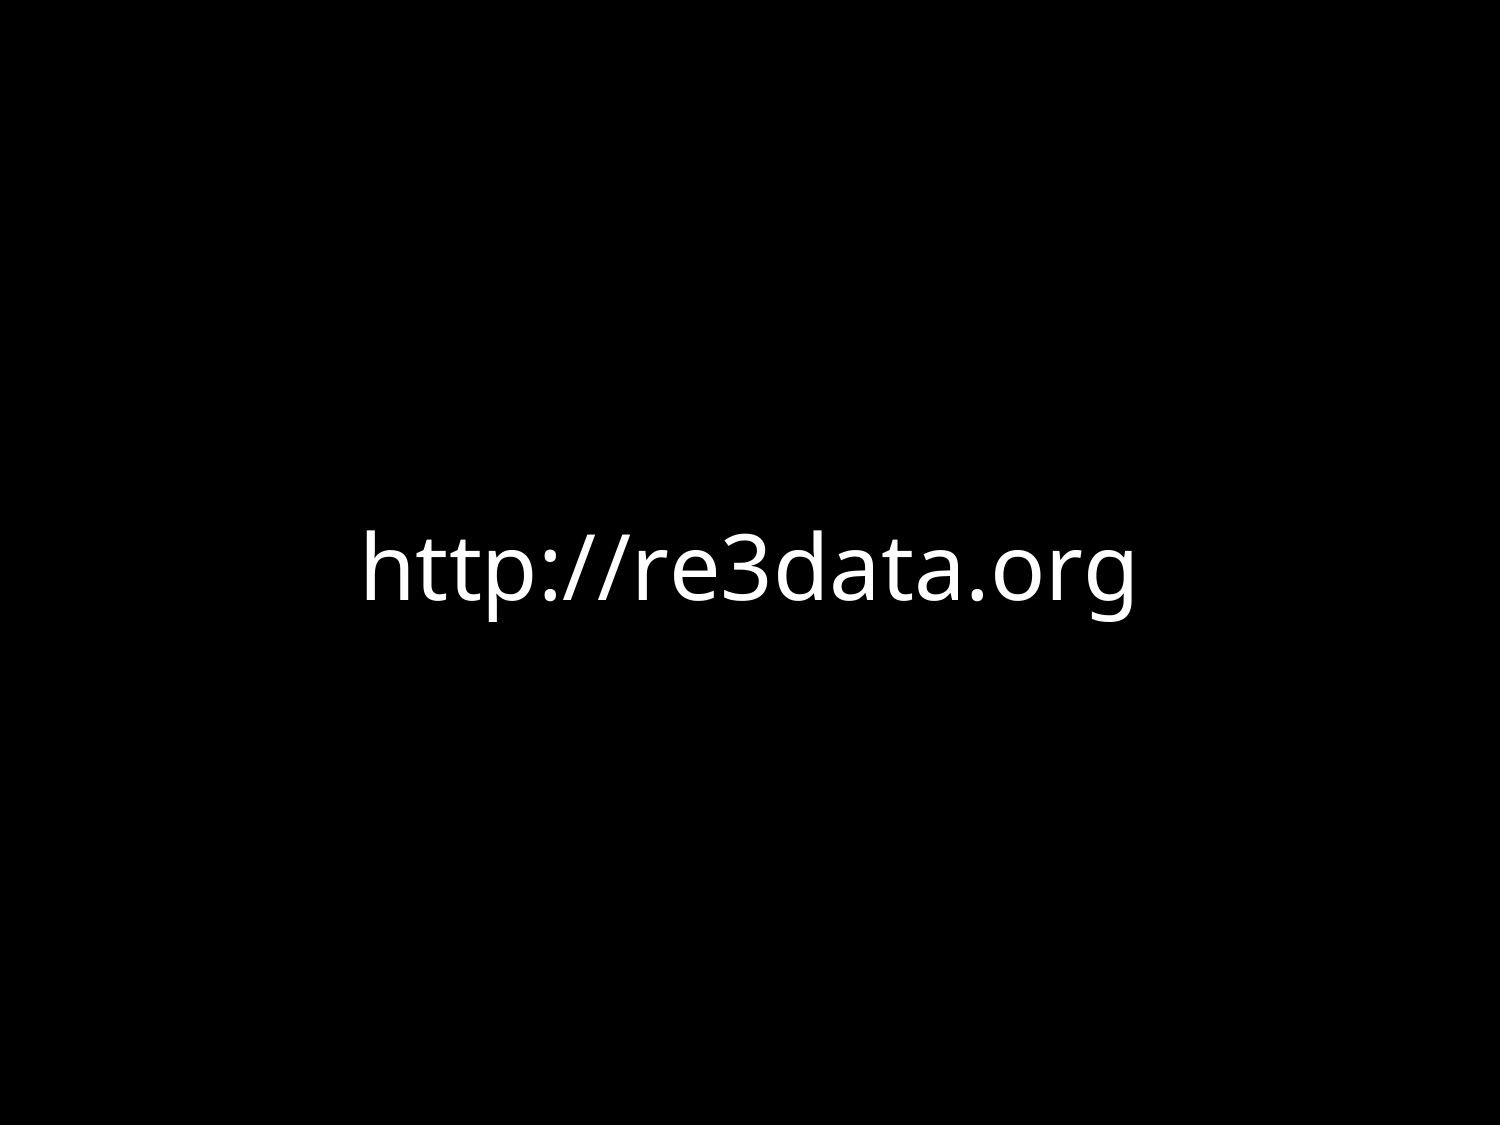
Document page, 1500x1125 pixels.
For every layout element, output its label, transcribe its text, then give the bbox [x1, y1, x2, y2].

subtitle http://re3data.org [109, 112, 1391, 1013]
